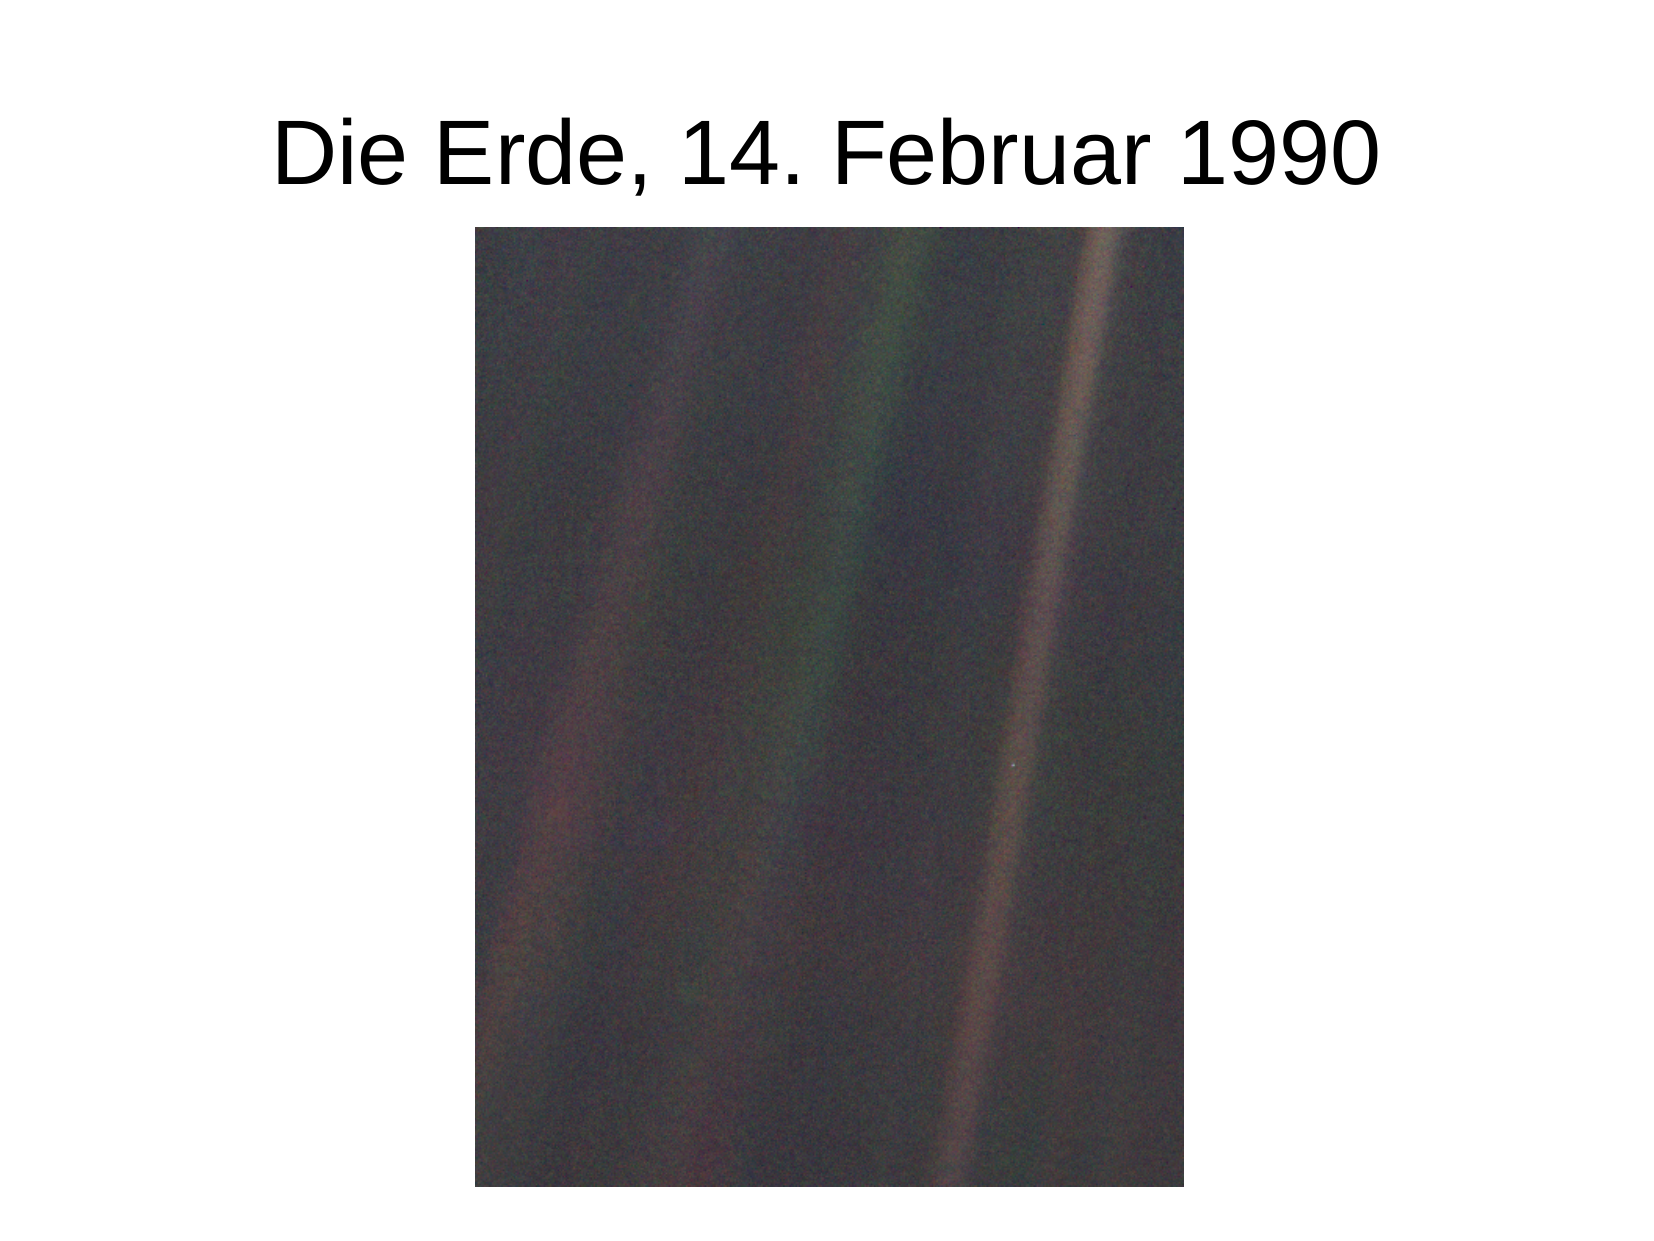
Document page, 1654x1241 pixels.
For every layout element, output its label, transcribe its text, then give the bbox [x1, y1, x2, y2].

picture [475, 227, 1184, 1187]
title Die Erde, 14. Februar 1990 [82, 49, 1571, 257]
